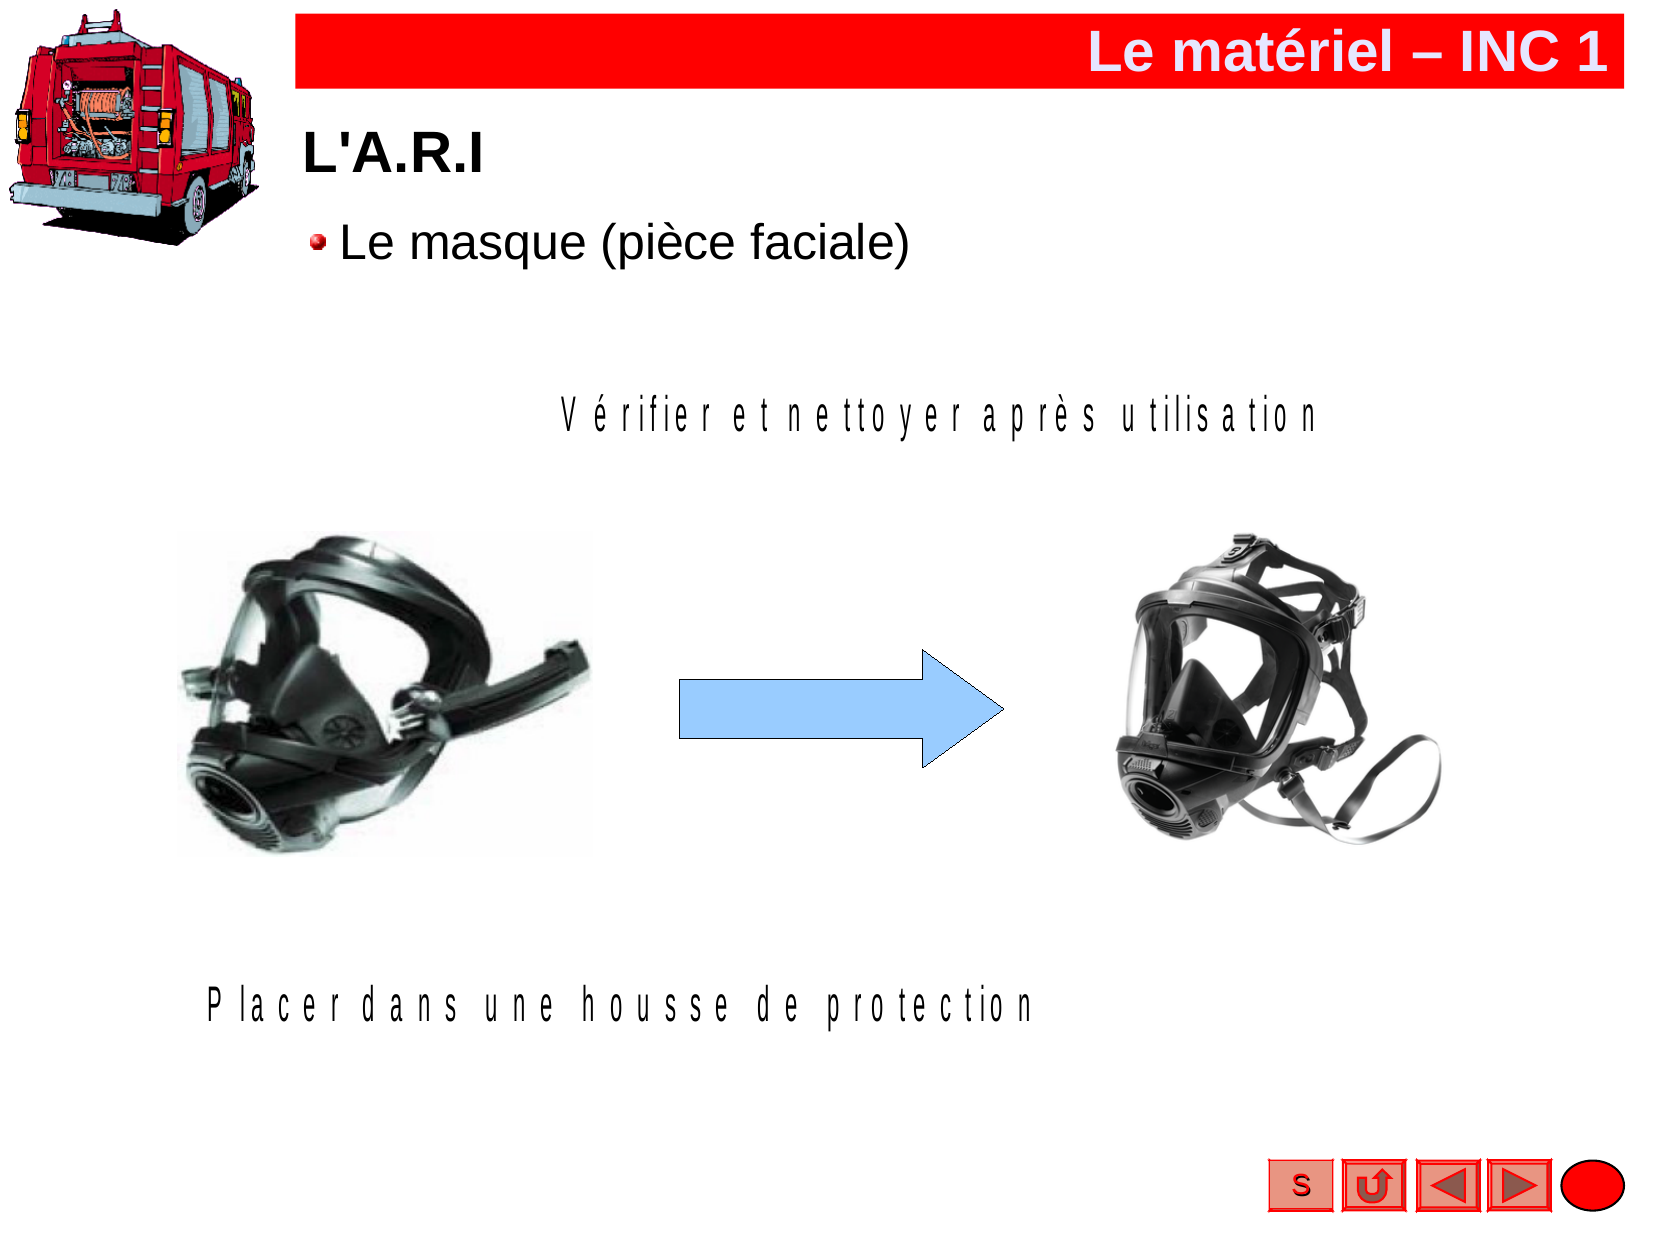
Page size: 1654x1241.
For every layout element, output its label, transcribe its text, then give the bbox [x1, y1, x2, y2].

text_box Le masque (pièce faciale) [295, 206, 927, 307]
picture [1062, 501, 1478, 874]
text_box L'A.R.I [287, 112, 501, 193]
picture [531, 367, 1361, 473]
text_box Le matériel – INC 1 [295, 13, 1625, 89]
picture [177, 531, 593, 857]
picture [177, 958, 1077, 1063]
text_box [1561, 1160, 1625, 1211]
text_box [679, 649, 1004, 768]
picture [8, 8, 260, 246]
